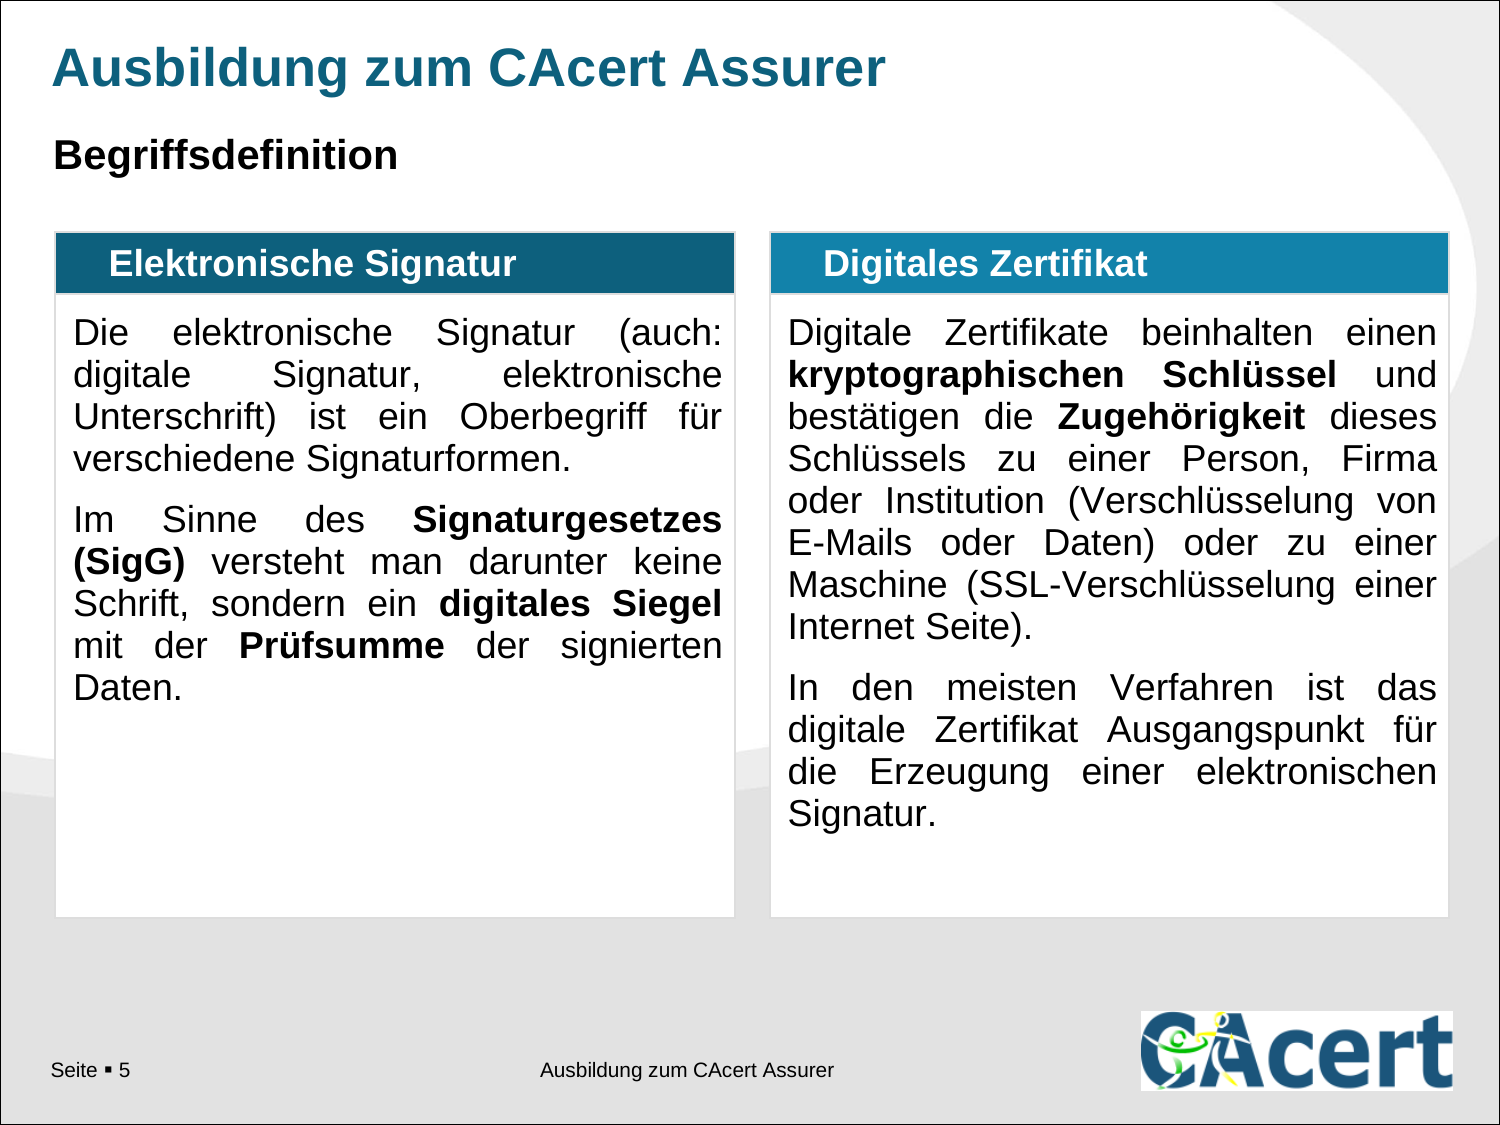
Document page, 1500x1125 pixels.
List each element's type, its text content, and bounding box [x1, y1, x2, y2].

text_box Digitale Zertifikate beinhalten einen kryptographischen Schlüssel und bestätigen die Zugehörigkeit dieses Schlüssels zu einer Person, Firma oder Institution (Verschlüsselung von E-Mails oder Daten) oder zu einer Maschine (SSL-Verschlüsselung einer Internet Seite). In den meisten Verfahren ist das digitale Zertifikat Ausgangspunkt für die Erzeugung einer elektronischen Signatur. [770, 294, 1450, 919]
title Ausbildung zum CAcert Assurer [51, 19, 1450, 118]
text_box Begriffsdefinition [53, 125, 997, 185]
picture [1, 1, 1499, 1124]
text_box Die elektronische Signatur (auch: digitale Signatur, elektronische Unterschrift) ist ein Oberbegriff für verschiedene Signaturformen. Im Sinne des Signaturgesetzes (SigG) versteht man darunter keine Schrift, sondern ein digitales Siegel mit der Prüfsumme der signierten Daten. [55, 294, 735, 919]
text_box Digitales Zertifikat [770, 232, 1450, 294]
text_box Elektronische Signatur [55, 232, 735, 294]
